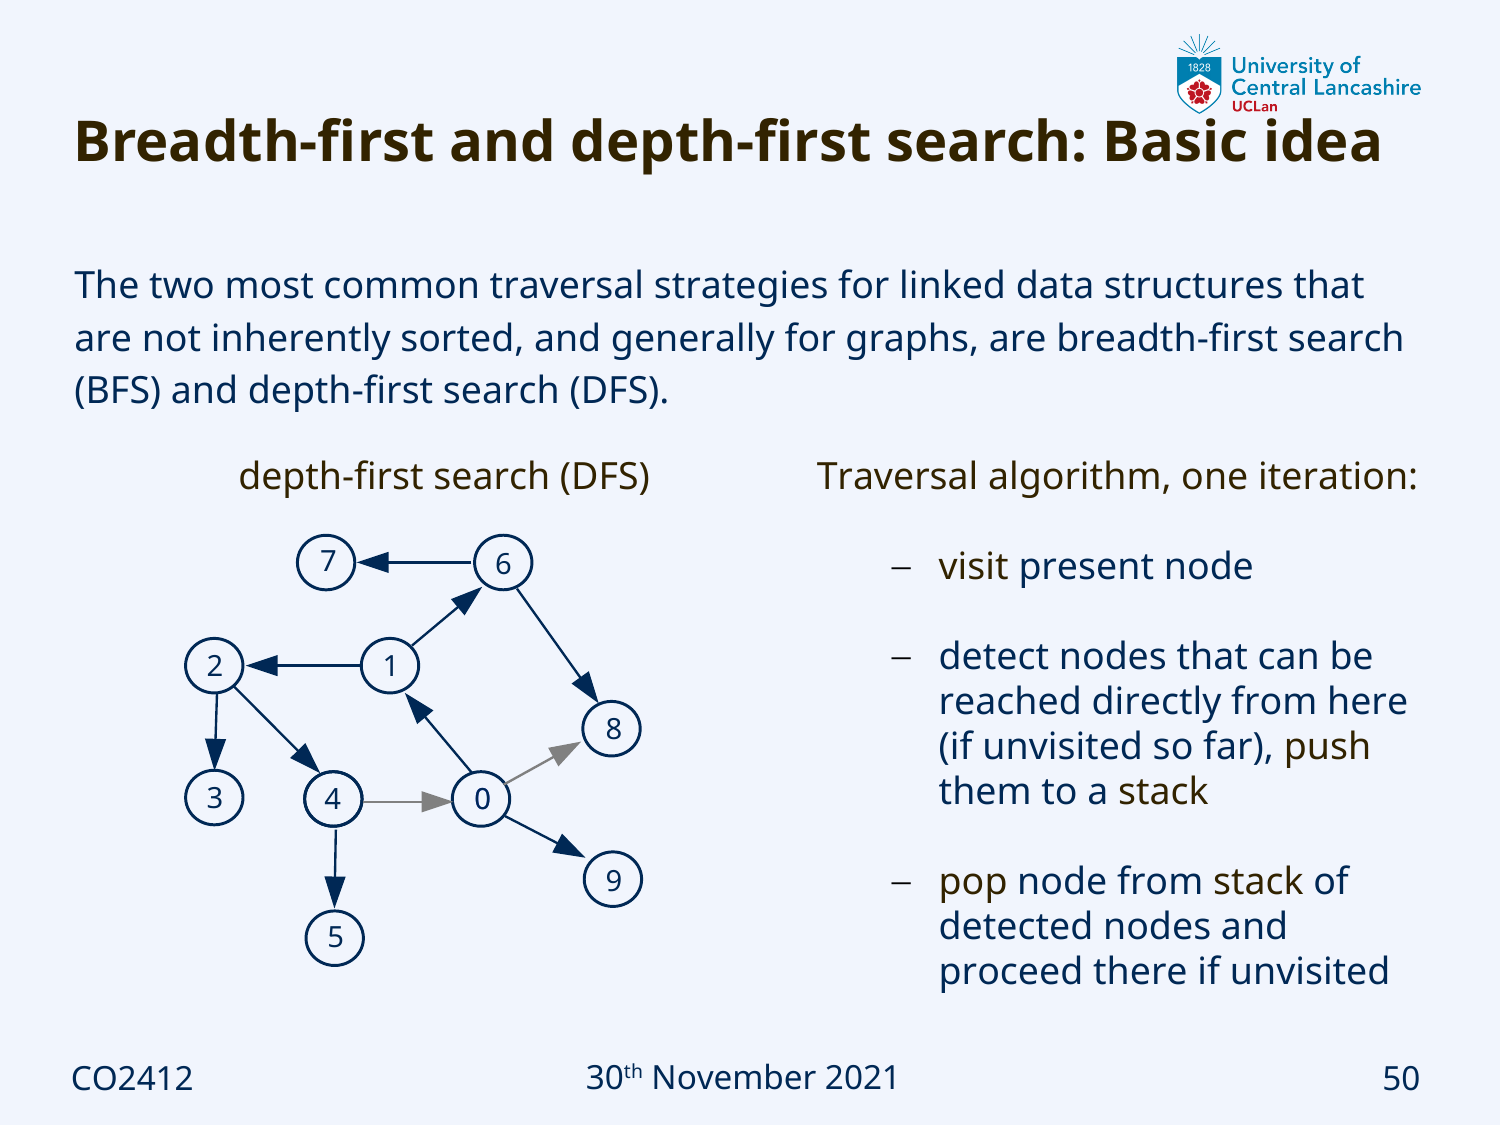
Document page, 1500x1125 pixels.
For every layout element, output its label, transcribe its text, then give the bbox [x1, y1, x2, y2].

text_box depth-first search (DFS) [223, 444, 707, 511]
text_box 3 [191, 771, 240, 822]
text_box 0 [459, 773, 508, 823]
text_box 9 [590, 854, 639, 905]
text_box 2 [191, 639, 240, 690]
picture [1177, 34, 1421, 54]
text_box 1 [368, 639, 416, 690]
text_box The two most common traversal strategies for linked data structures that are not inherently sorted, and generally for graphs, are breadth-first search (BFS) and depth-first search (DFS). [59, 246, 1435, 419]
title Breadth-first and depth-first search: Basic idea [58, 54, 1500, 224]
text_box 7 [305, 535, 353, 586]
text_box 4 [309, 773, 357, 823]
text_box 6 [480, 537, 528, 588]
text_box Traversal algorithm, one iteration: visit present node detect nodes that can be reached directly from here (if unvisited so far), push them to a stack pop node from stack of detected nodes and proceed there if unvisited [802, 444, 1443, 1000]
text_box 5 [312, 910, 360, 961]
text_box 8 [590, 702, 639, 753]
